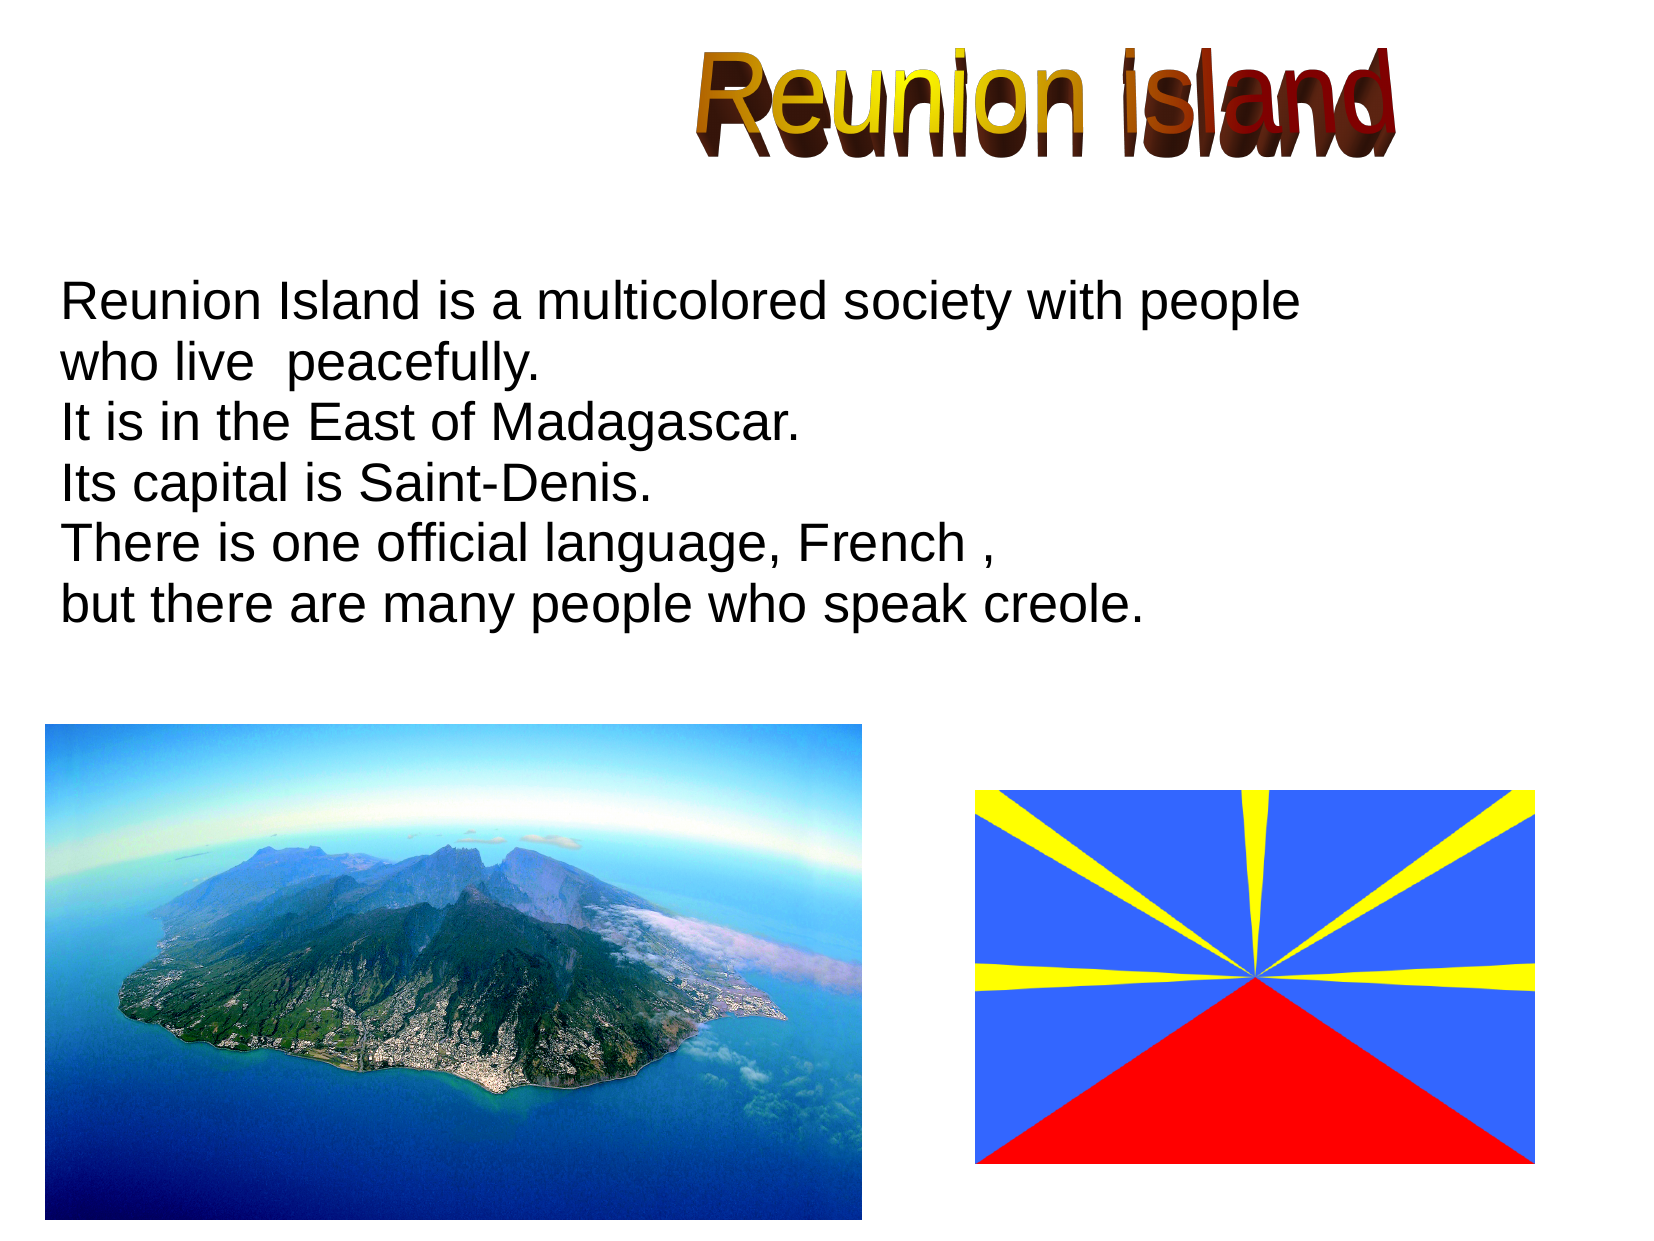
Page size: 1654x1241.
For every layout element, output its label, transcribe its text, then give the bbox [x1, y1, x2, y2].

text_box Reunion Island is a multicolored society with people who live peacefully. It is in the East of Madagascar. Its capital is Saint-Denis. There is one official language, French , but there are many people who speak creole. [45, 263, 1344, 656]
picture [975, 790, 1535, 1164]
picture [45, 724, 862, 1220]
